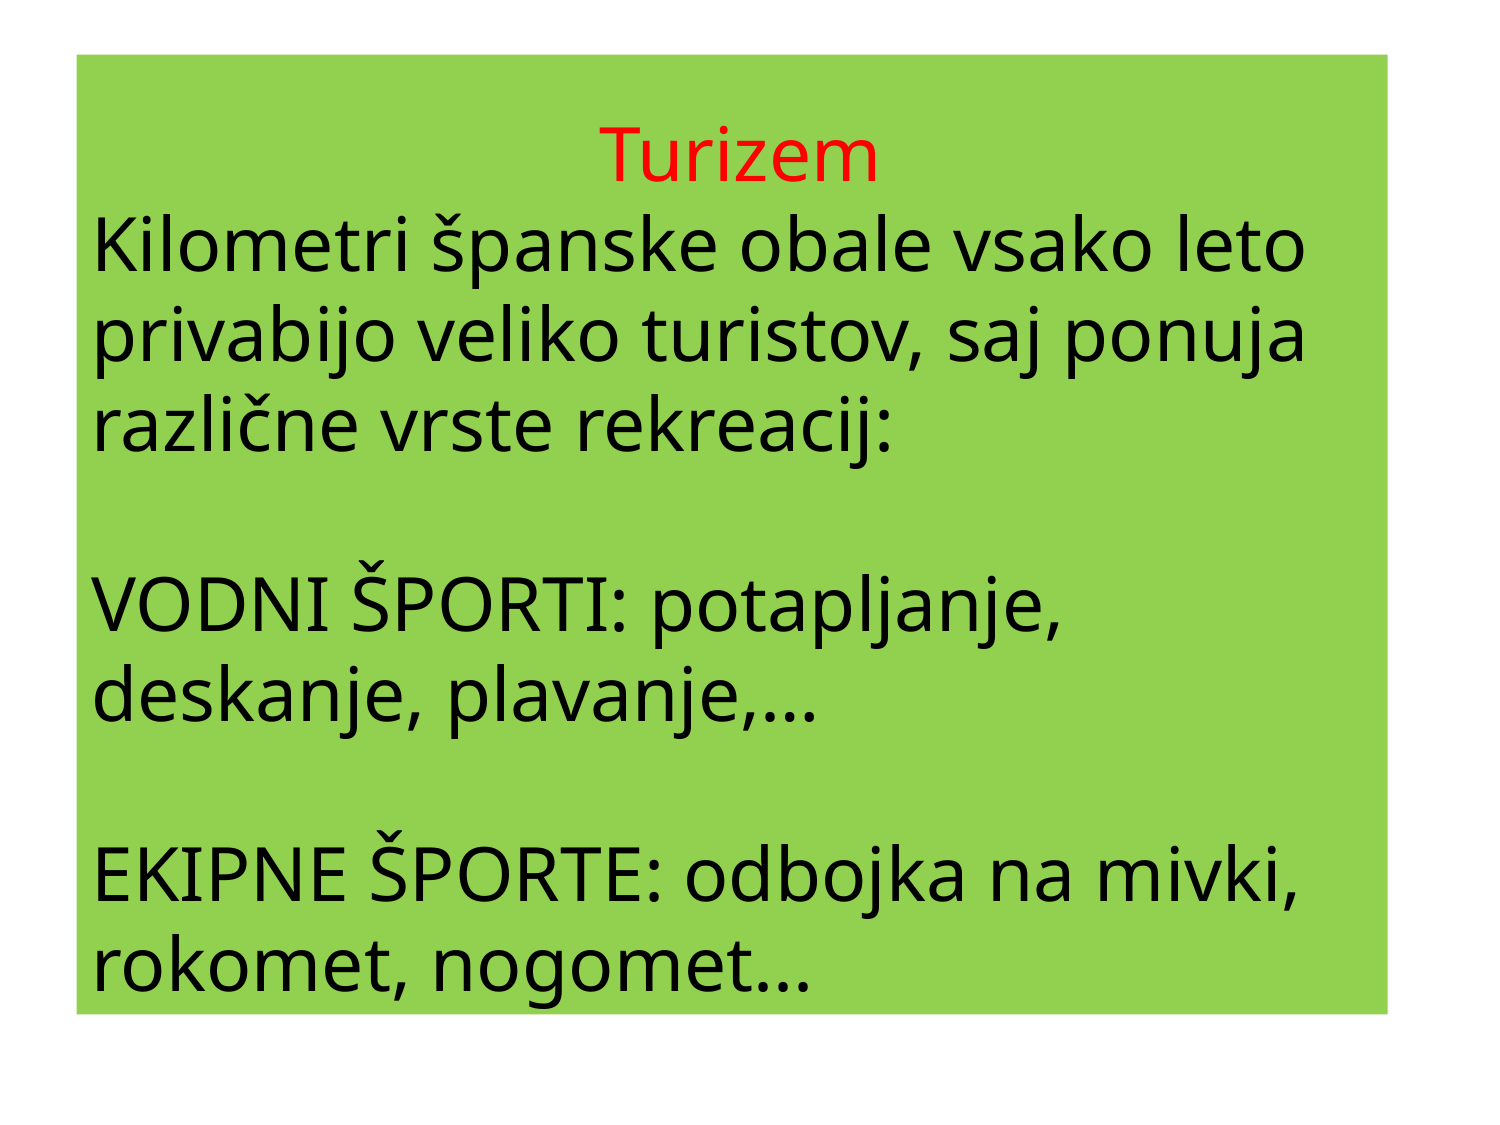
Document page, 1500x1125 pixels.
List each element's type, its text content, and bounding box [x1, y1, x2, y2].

text_box Turizem Kilometri španske obale vsako leto privabijo veliko turistov, saj ponuja različne vrste rekreacij: VODNI ŠPORTI: potapljanje, deskanje, plavanje,… EKIPNE ŠPORTE: odbojka na mivki, rokomet, nogomet... [76, 54, 1388, 1015]
